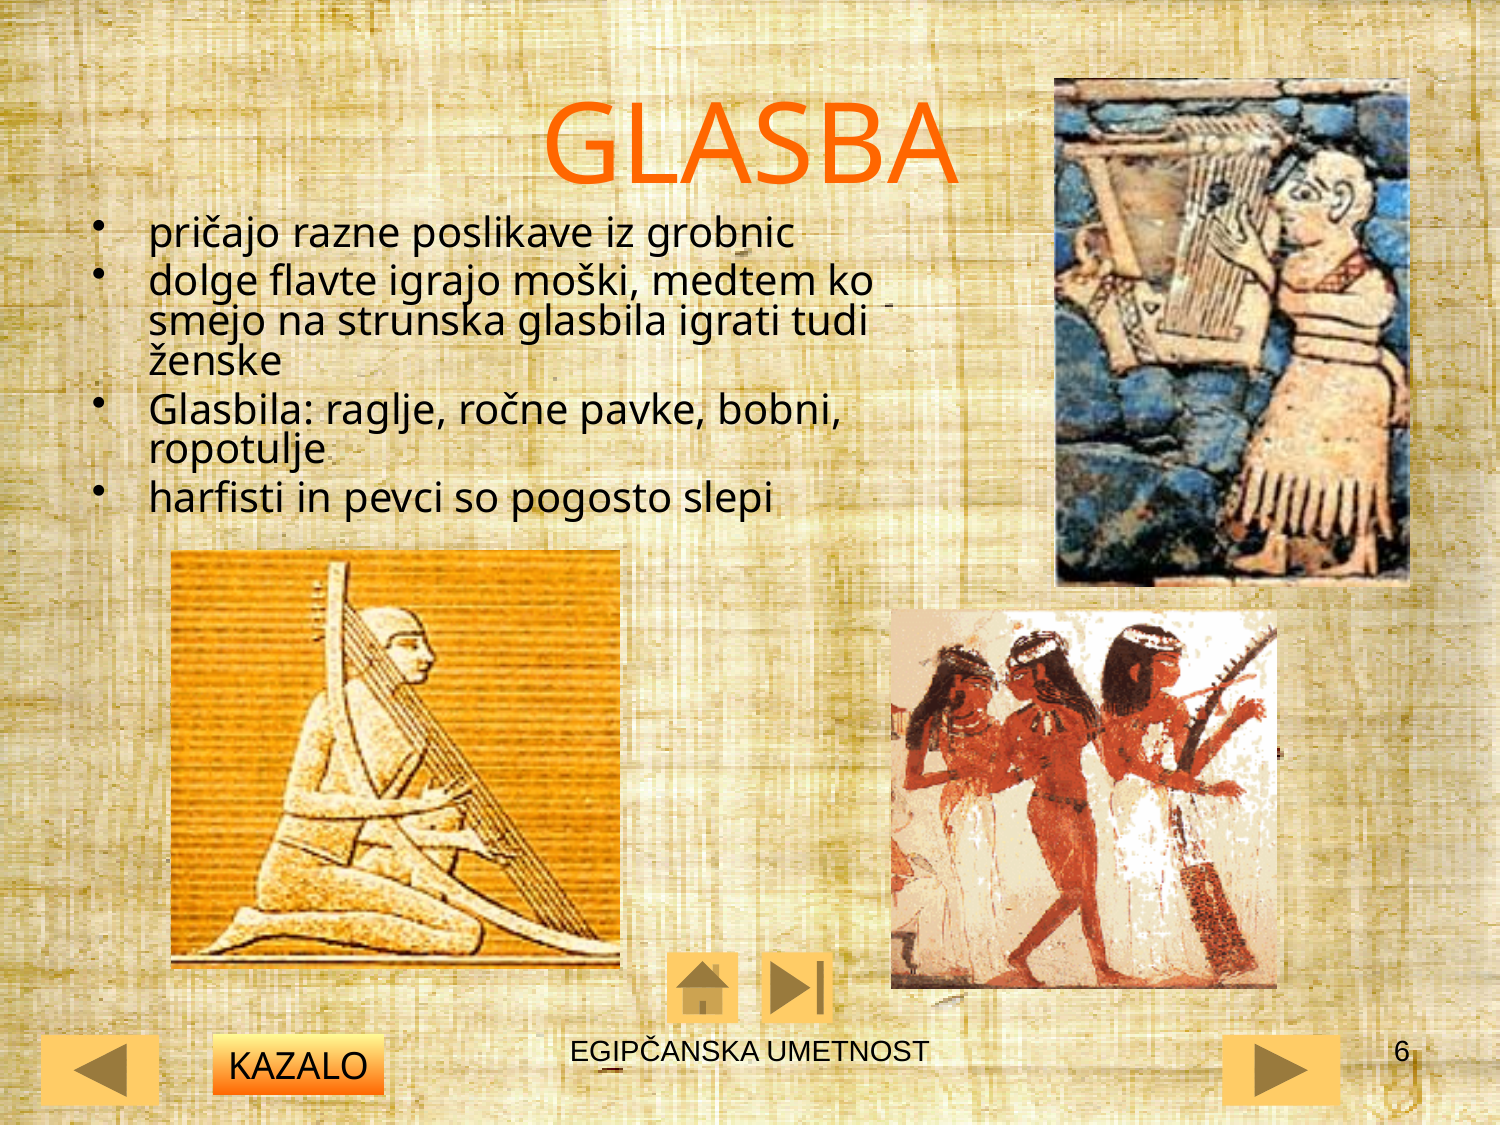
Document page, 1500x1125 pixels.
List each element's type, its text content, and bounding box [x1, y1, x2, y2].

title GLASBA [75, 45, 1425, 233]
text_box KAZALO [213, 1034, 384, 1095]
text_box [41, 1034, 160, 1106]
slide_number <number> [1074, 1024, 1425, 1103]
picture [0, 0, 1500, 1125]
text_box [761, 952, 833, 1024]
list pričajo razne poslikave iz grobnic dolge flavte igrajo moški, medtem ko smejo na strunska glasbila igrati tudi ženske Glasbila: raglje, ročne pavke, bobni, ropotulje harfisti in pevci so pogosto slepi [76, 208, 1012, 579]
text_box [667, 952, 739, 1024]
text_box [1222, 1034, 1341, 1106]
footer EGIPČANSKA UMETNOST [512, 1024, 988, 1103]
